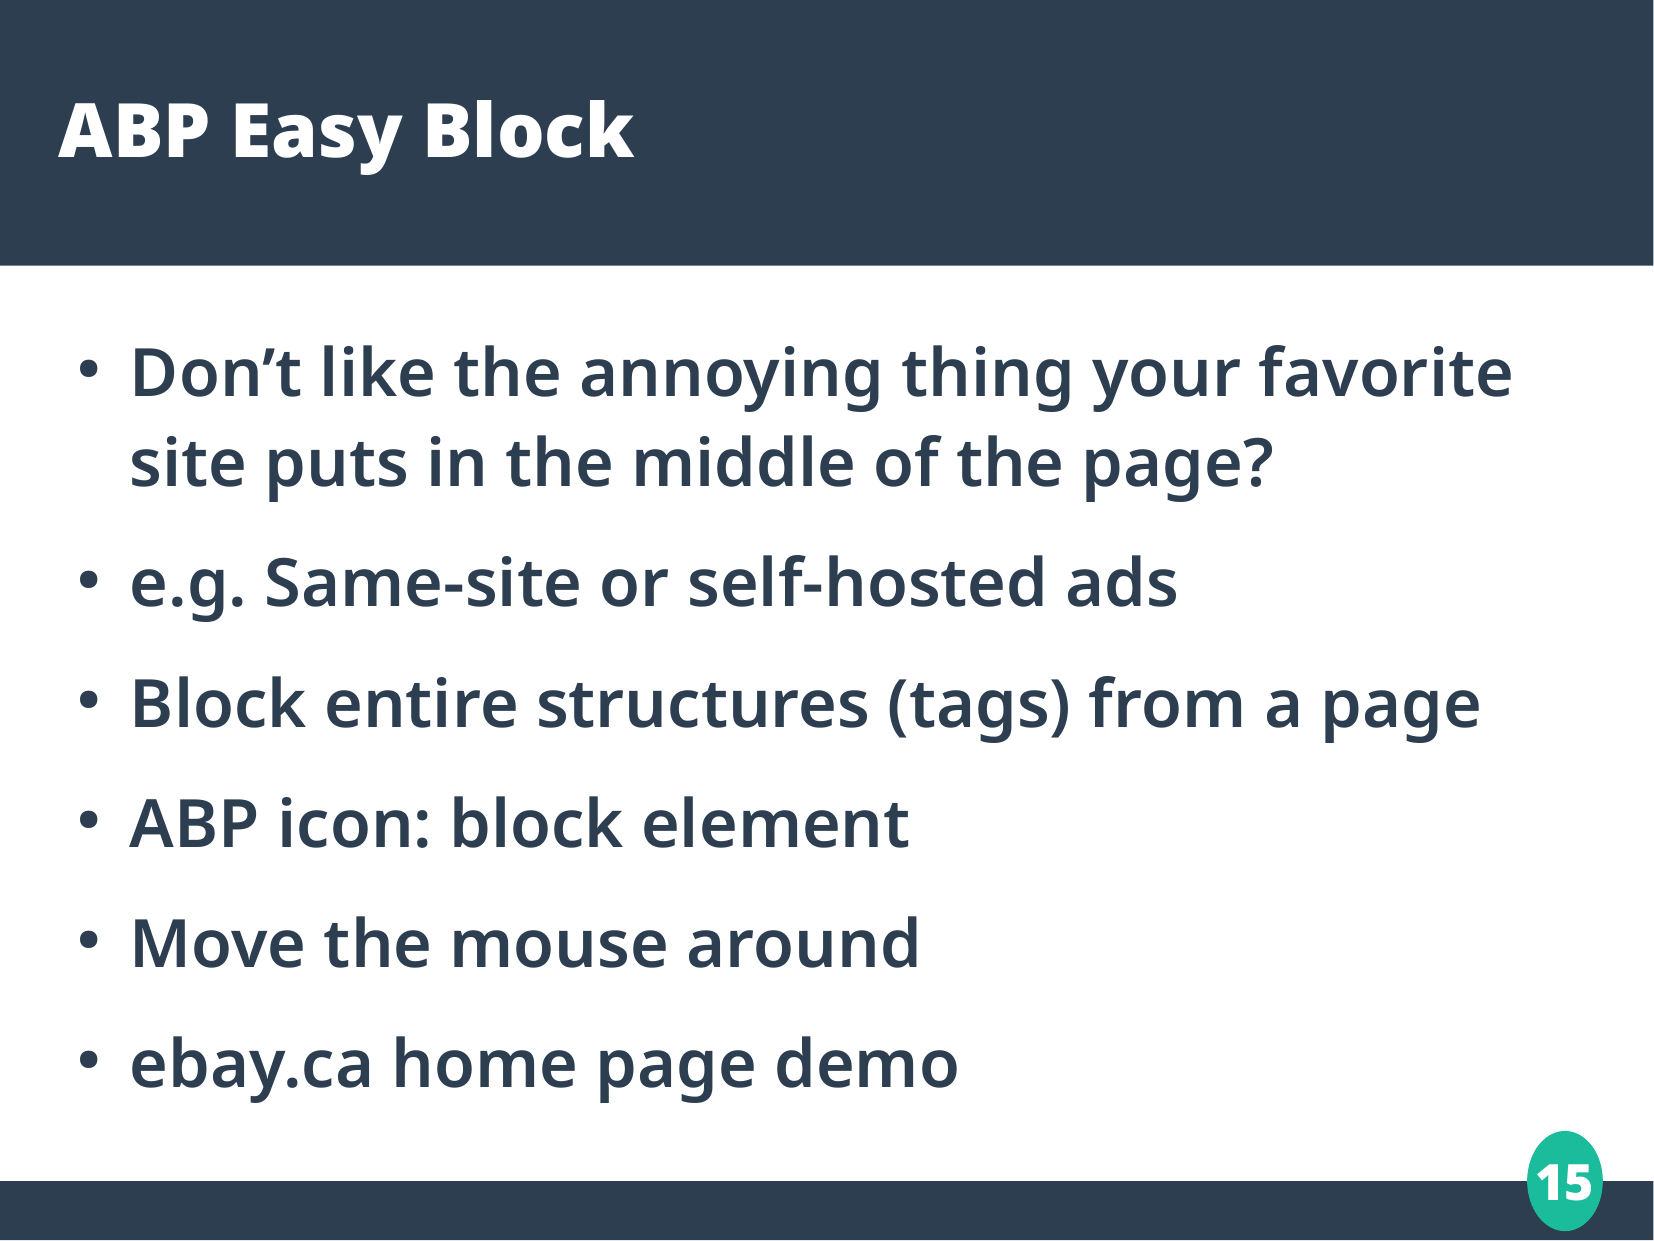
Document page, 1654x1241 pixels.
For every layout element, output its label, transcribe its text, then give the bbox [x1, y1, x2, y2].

list Don’t like the annoying thing your favorite site puts in the middle of the page? e.g. Same-site or self-hosted ads Block entire structures (tags) from a page ABP icon: block element Move the mouse around ebay.ca home page demo [59, 324, 1595, 1152]
title ABP Easy Block [59, 49, 1595, 207]
